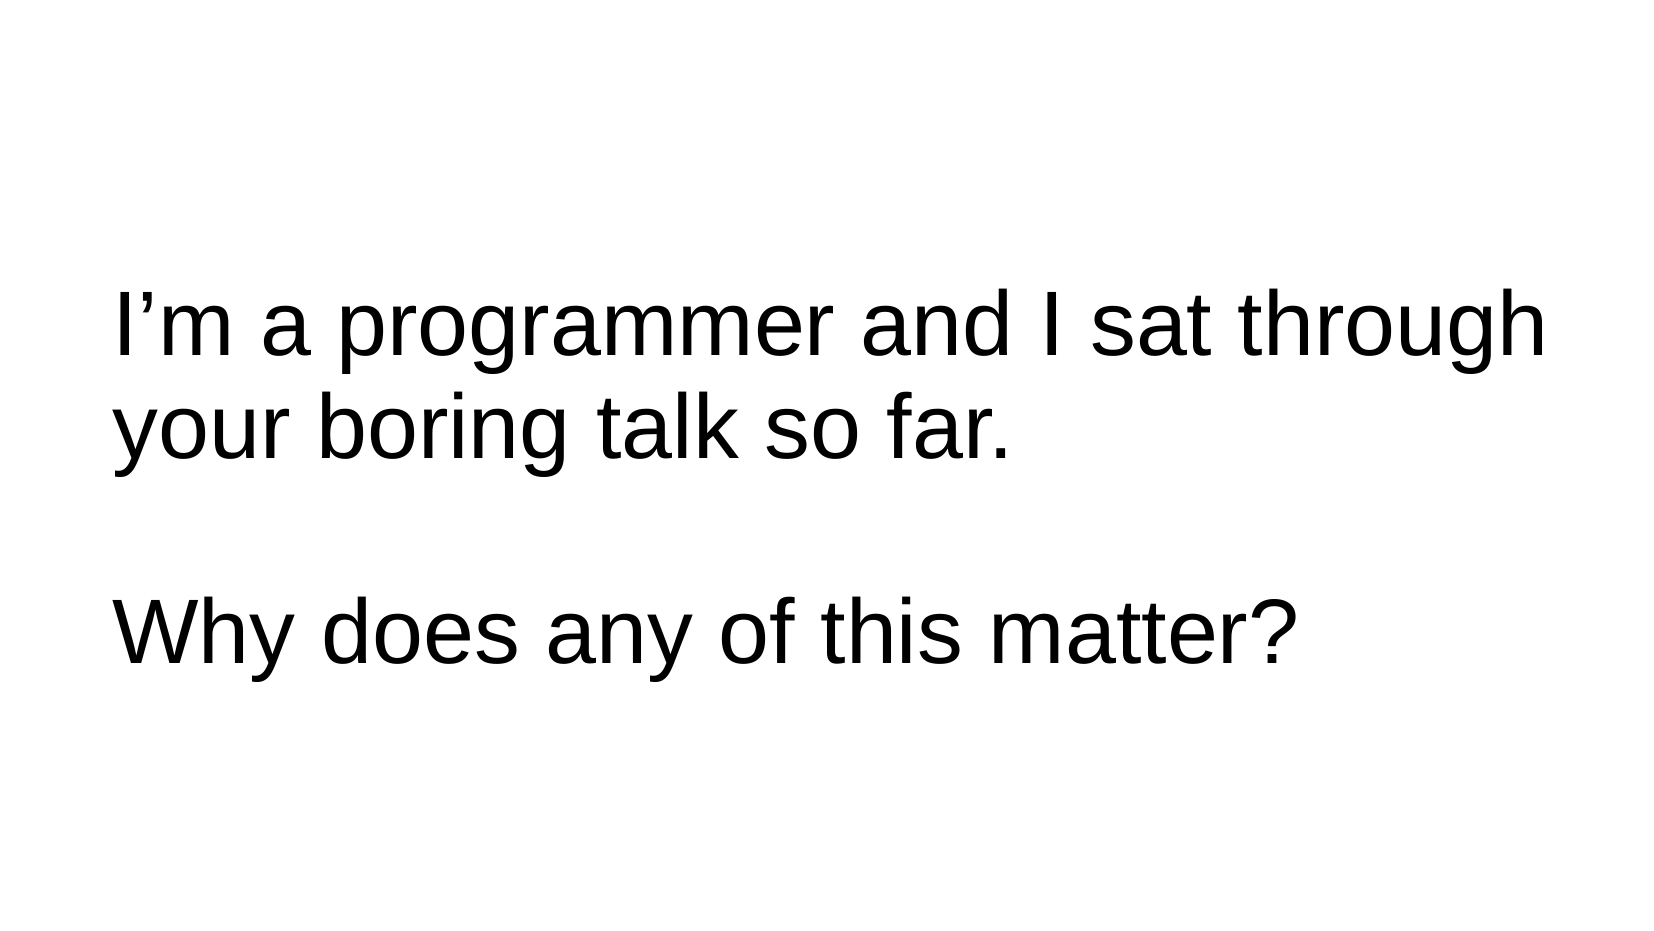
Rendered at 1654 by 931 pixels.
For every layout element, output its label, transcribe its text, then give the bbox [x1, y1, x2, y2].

title I’m a programmer and I sat through your boring talk so far. Why does any of this matter? [112, 272, 1601, 683]
